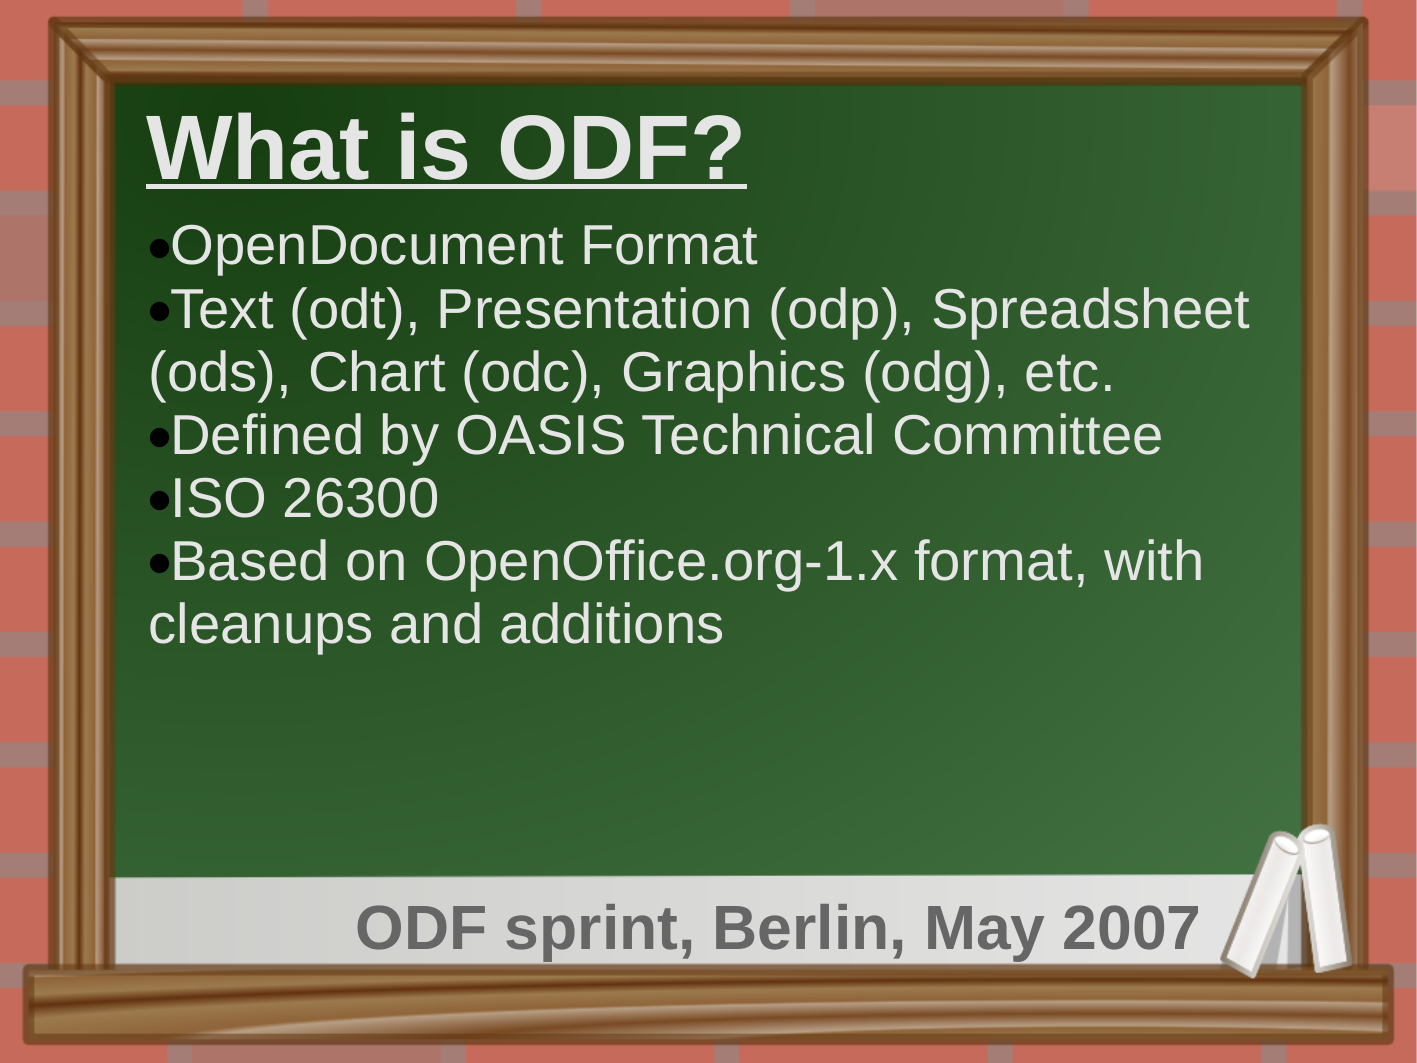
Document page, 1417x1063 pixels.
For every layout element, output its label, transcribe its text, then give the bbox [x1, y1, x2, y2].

text_box OpenDocument Format Text (odt), Presentation (odp), Spreadsheet (ods), Chart (odc), Graphics (odg), etc. Defined by OASIS Technical Committee ISO 26300 Based on OpenOffice.org-1.x format, with cleanups and additions [133, 206, 1287, 863]
text_box What is ODF? [131, 88, 1313, 210]
picture [0, 0, 1417, 1063]
